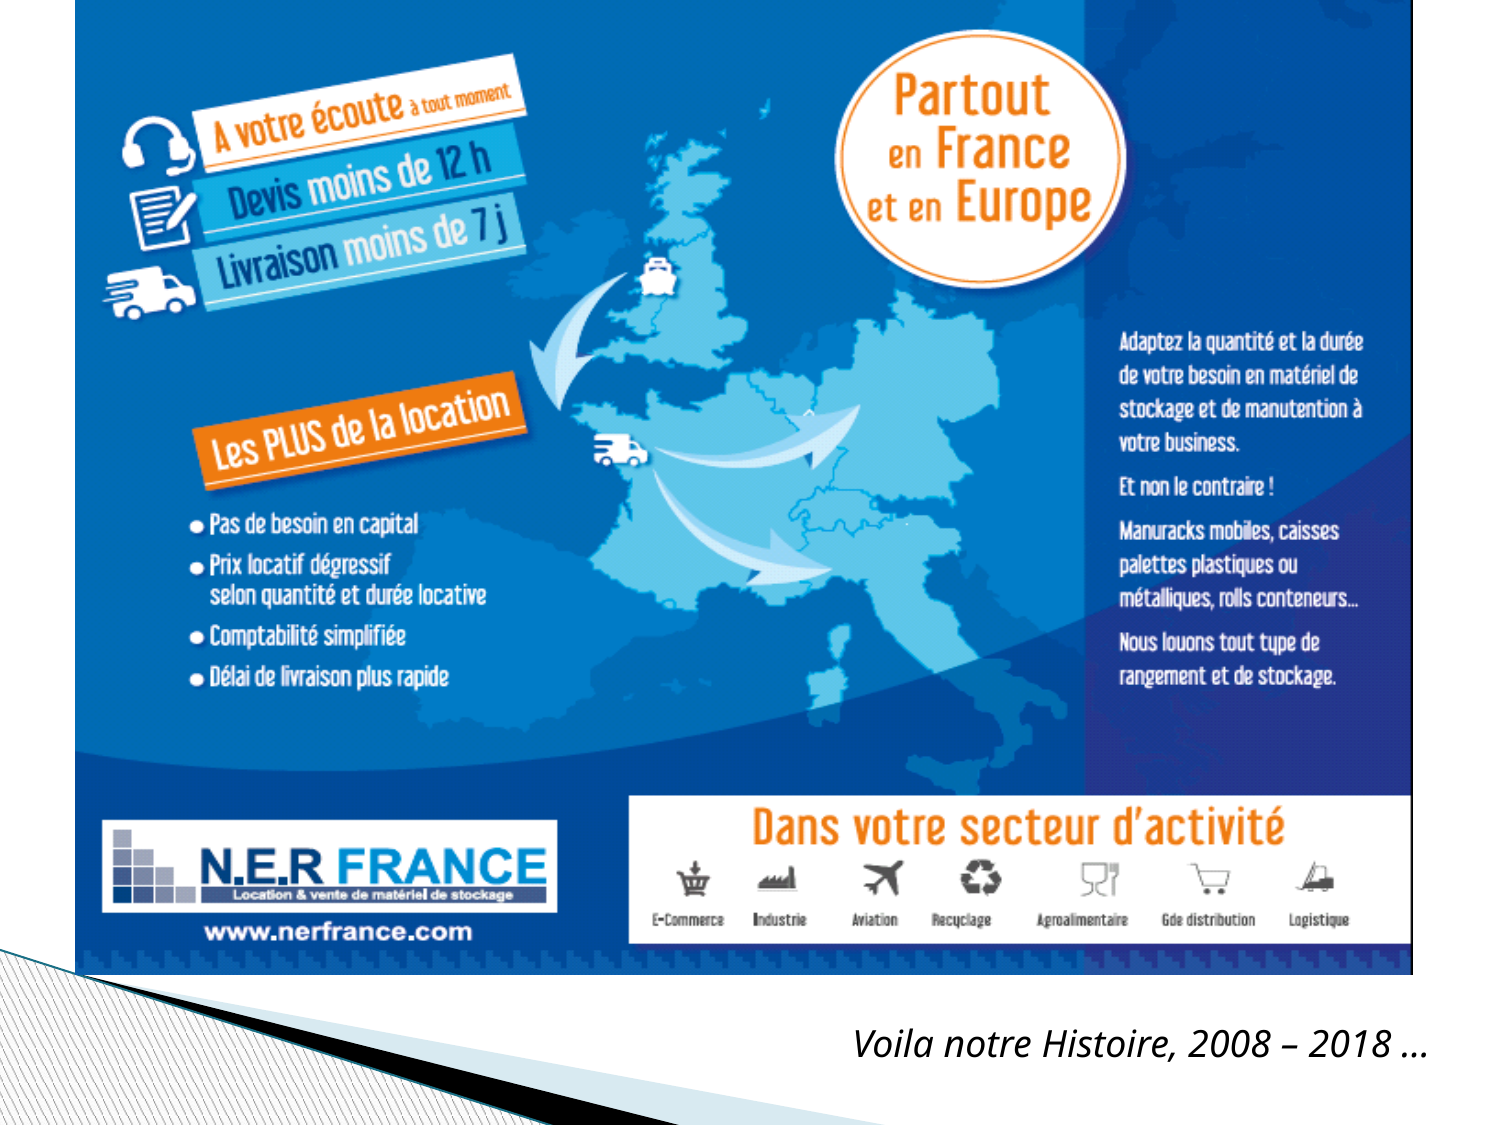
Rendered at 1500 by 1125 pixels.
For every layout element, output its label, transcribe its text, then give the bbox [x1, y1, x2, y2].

picture [0, 0, 1413, 1125]
text_box Voila notre Histoire, 2008 – 2018 … [837, 1012, 1500, 1073]
